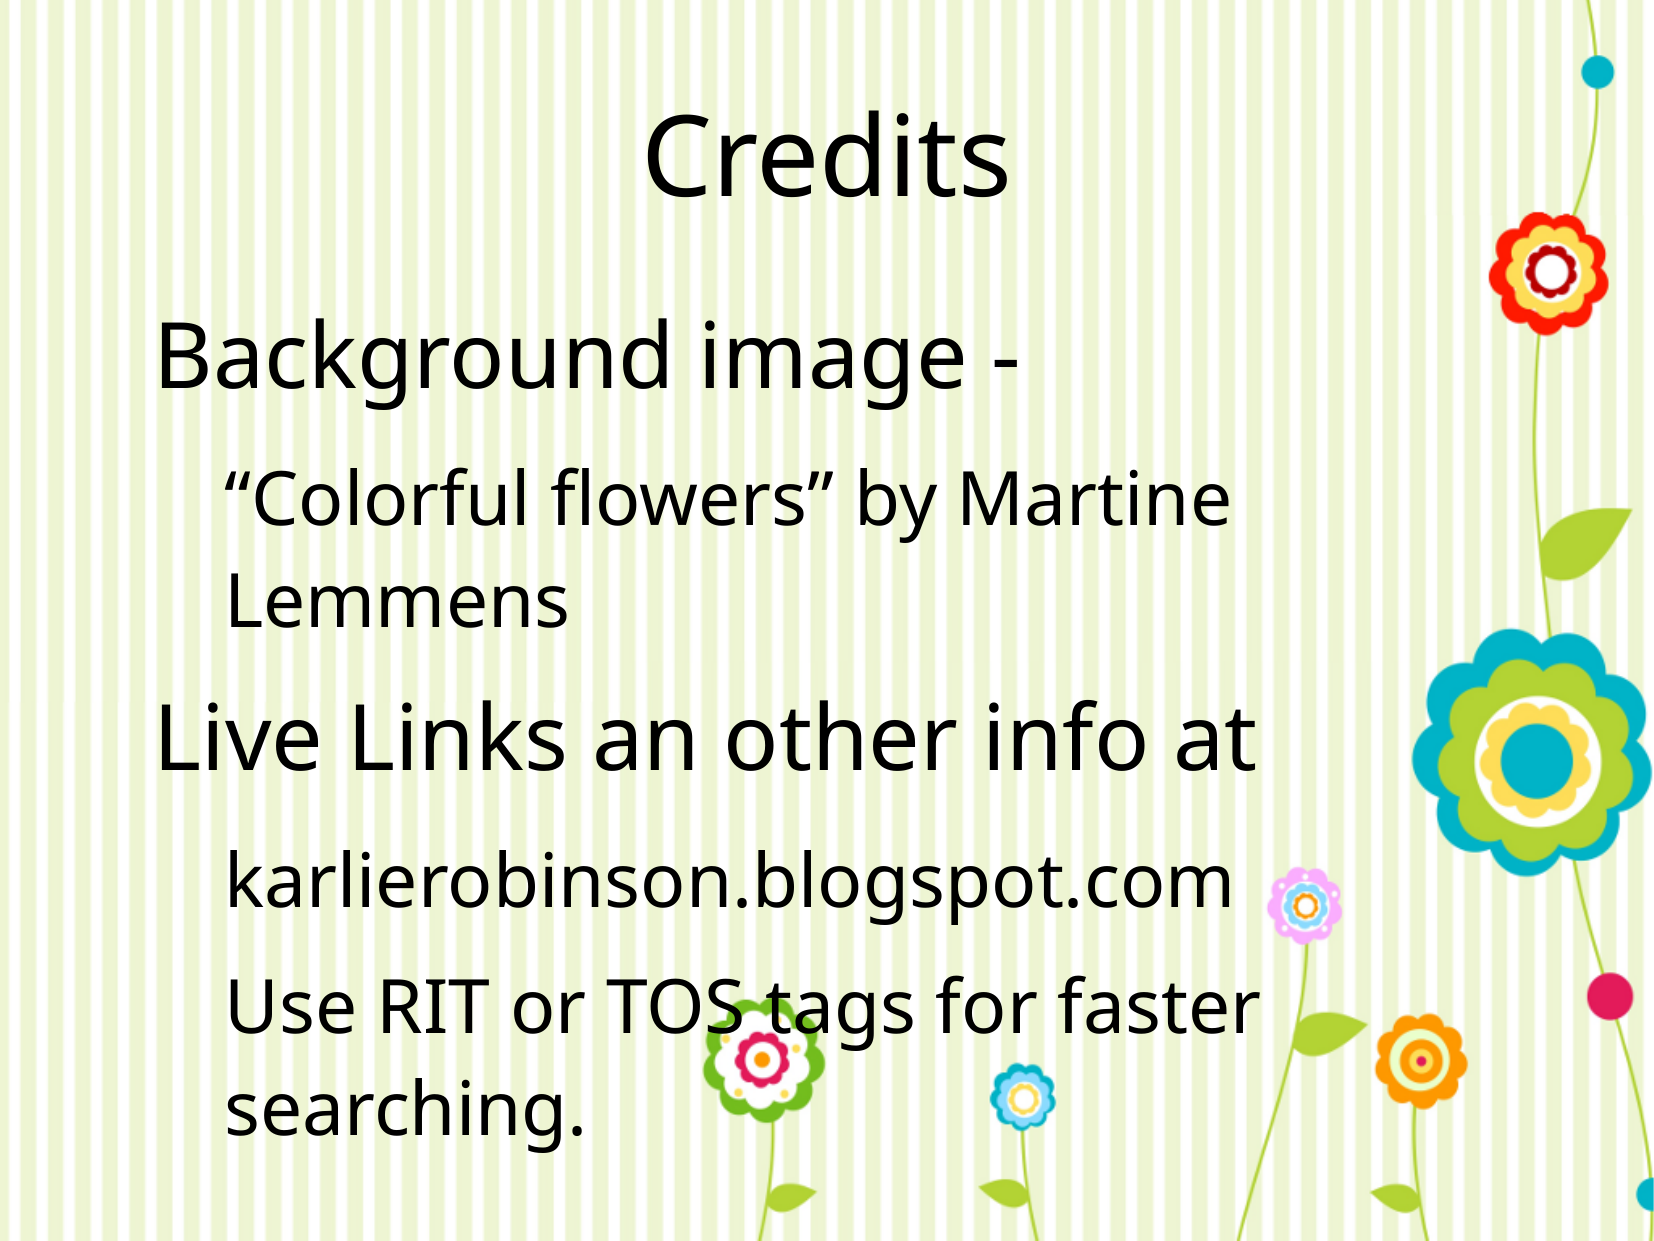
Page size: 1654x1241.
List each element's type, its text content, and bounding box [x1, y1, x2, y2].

title Credits [82, 56, 1571, 250]
list Background image - “Colorful flowers” by Martine Lemmens Live Links an other info at karlierobinson.blogspot.com Use RIT or TOS tags for faster searching. [82, 290, 1571, 1186]
picture [0, 0, 1654, 1241]
